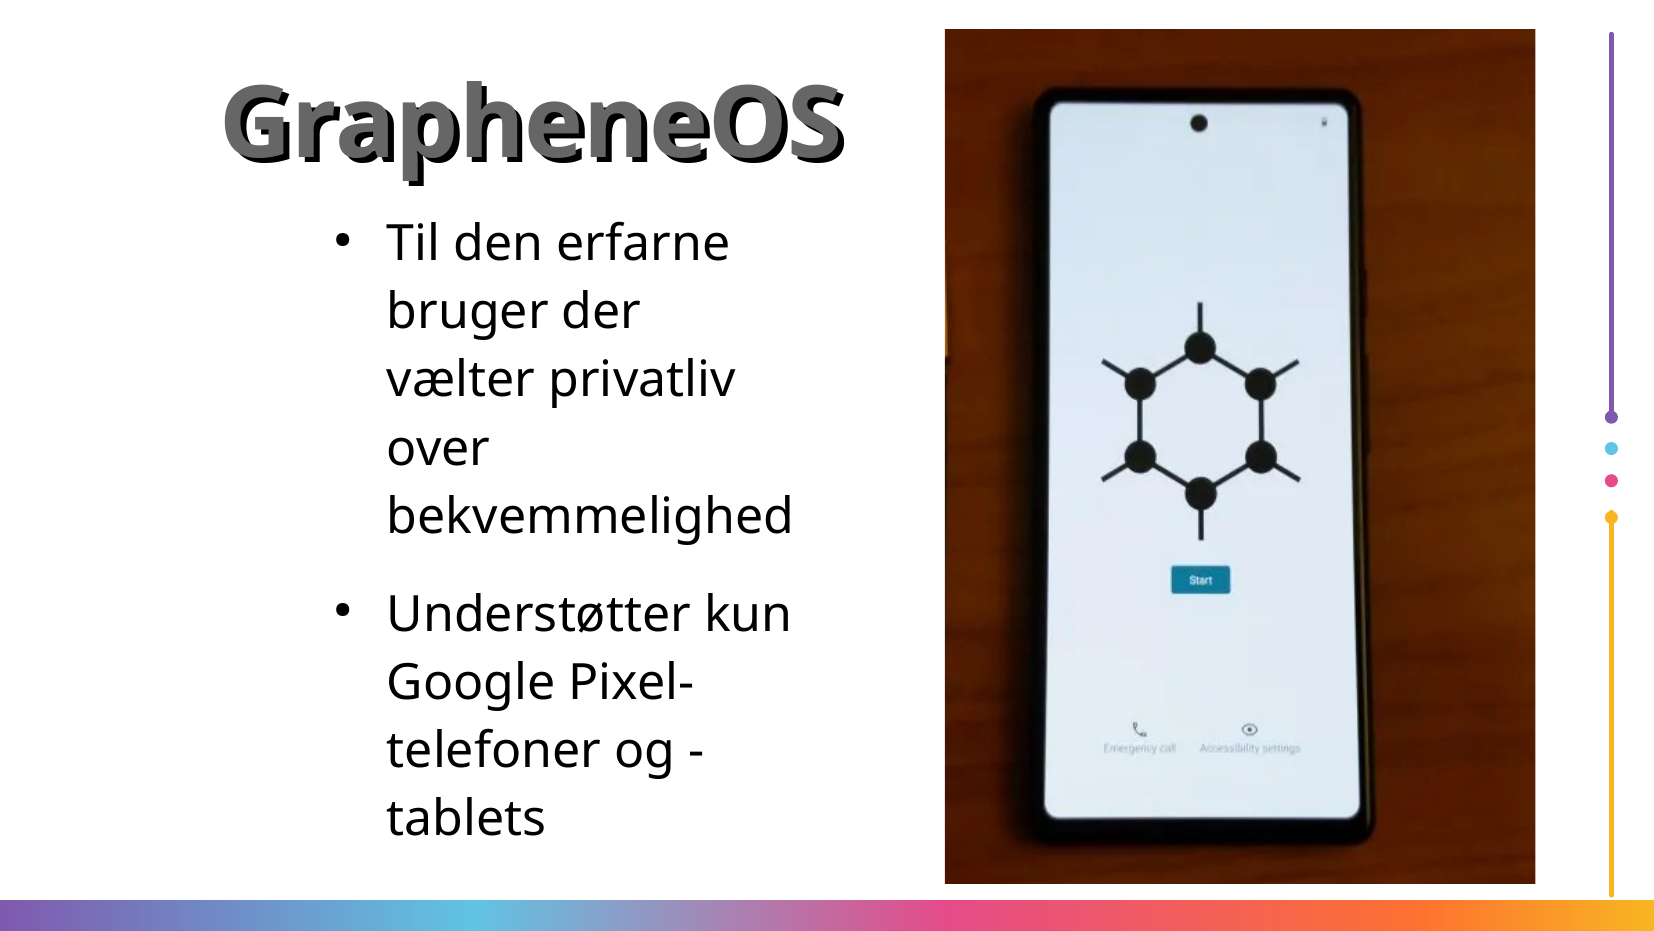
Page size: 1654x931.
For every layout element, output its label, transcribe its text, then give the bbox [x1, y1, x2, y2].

picture [944, 29, 1536, 884]
list Til den erfarne bruger der vælter privatliv over bekvemmelighed Understøtter kun Google Pixel-telefoner og -tablets [316, 206, 798, 886]
title GrapheneOS [177, 29, 886, 207]
